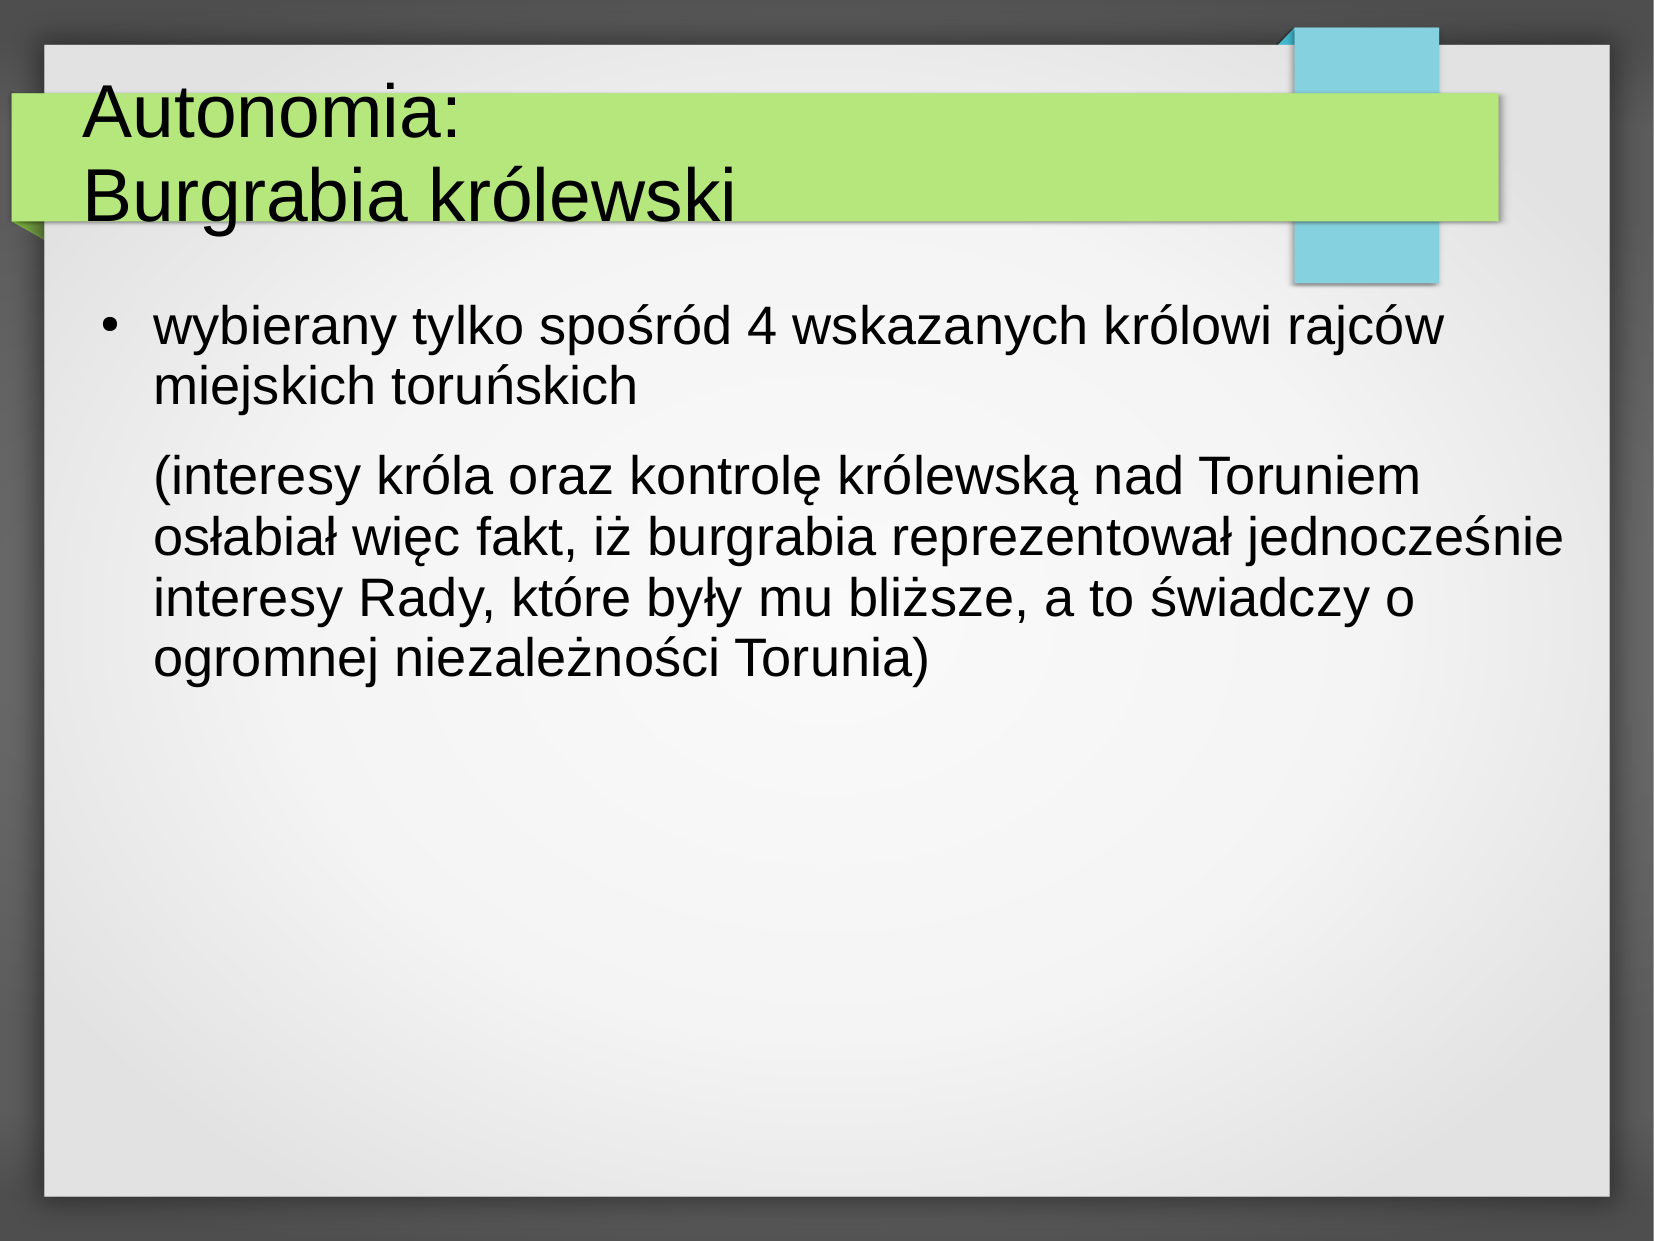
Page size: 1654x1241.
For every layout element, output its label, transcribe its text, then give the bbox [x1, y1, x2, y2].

title Autonomia: Burgrabia królewski [82, 69, 1264, 238]
list wybierany tylko spośród 4 wskazanych królowi rajców miejskich toruńskich (interesy króla oraz kontrolę królewską nad Toruniem osłabiał więc fakt, iż burgrabia reprezentował jednocześnie interesy Rady, które były mu bliższe, a to świadczy o ogromnej niezależności Torunia) [82, 295, 1571, 1015]
picture [0, 0, 1654, 1241]
